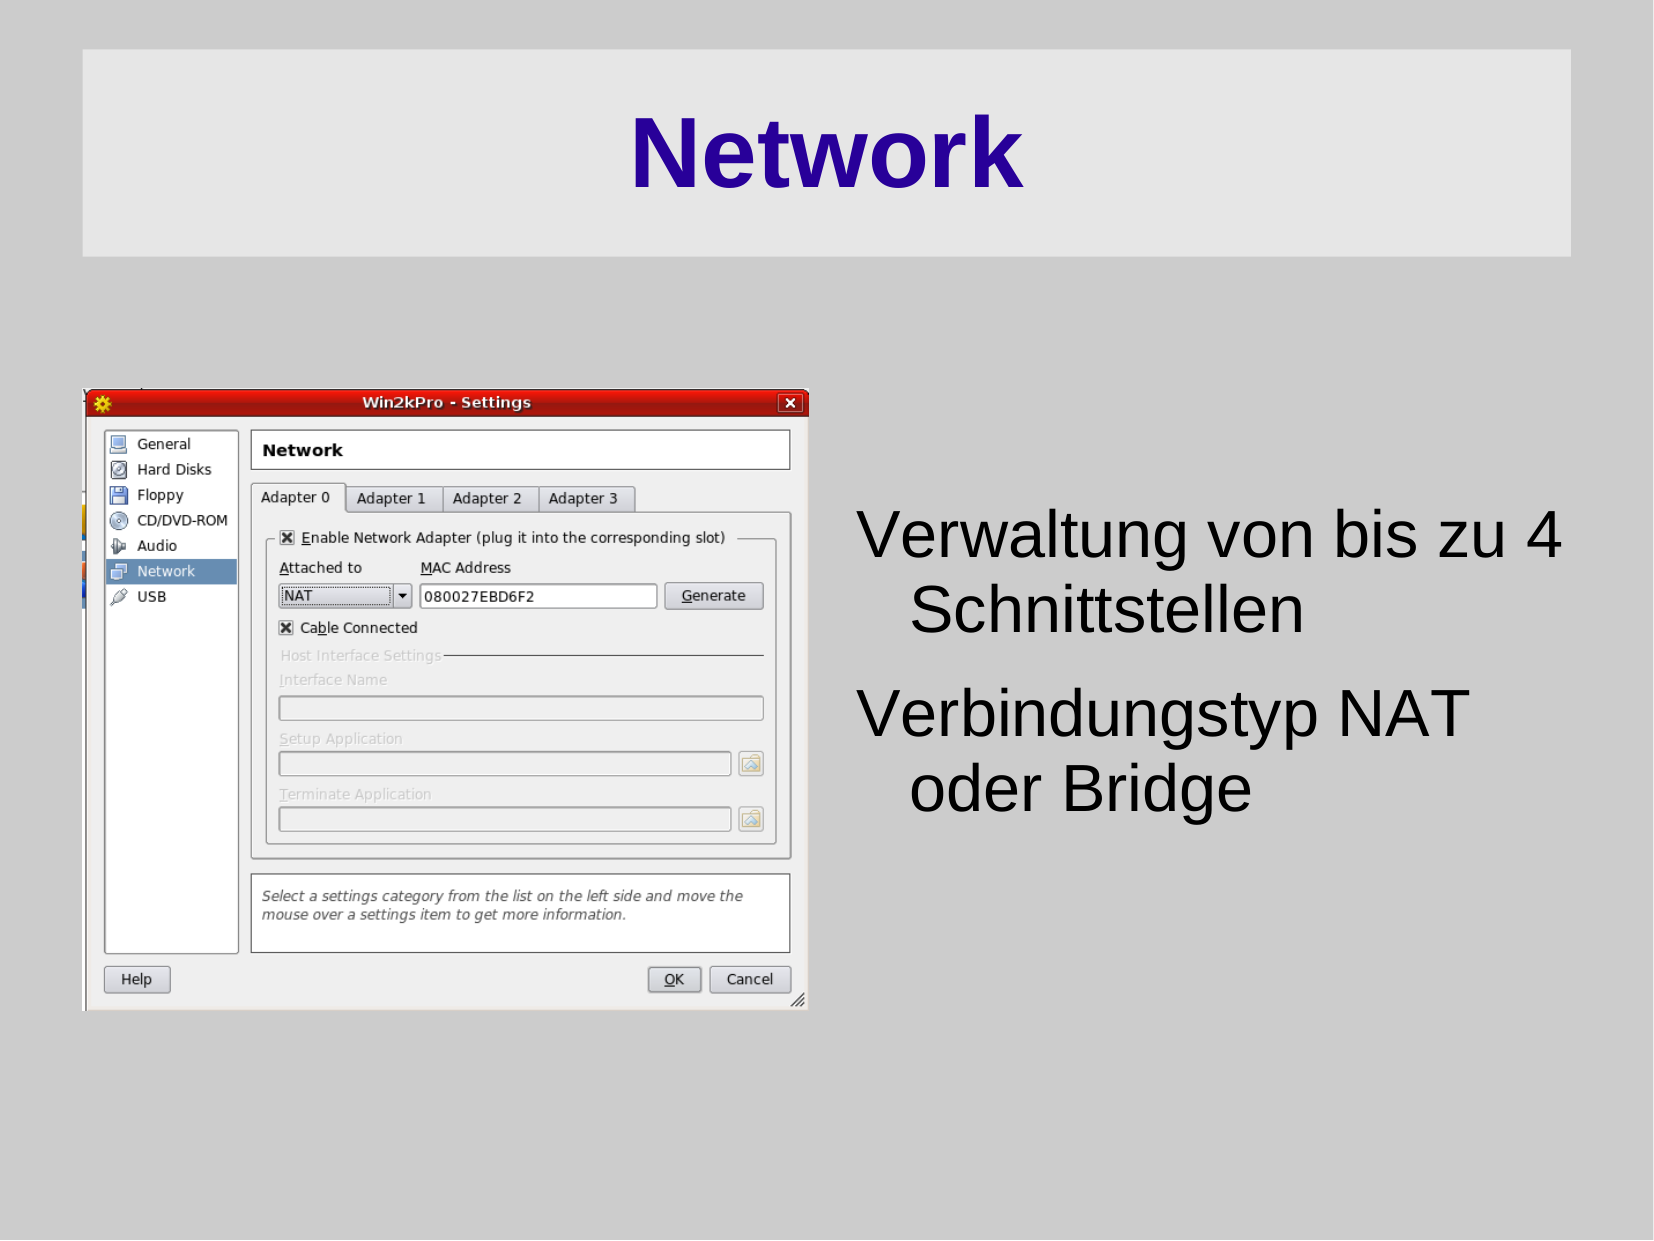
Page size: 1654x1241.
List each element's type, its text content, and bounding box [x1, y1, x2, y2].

picture [82, 388, 809, 1011]
list Verwaltung von bis zu 4 Schnittstellen Verbindungstyp NAT oder Bridge [838, 496, 1565, 886]
title Network [82, 49, 1571, 257]
